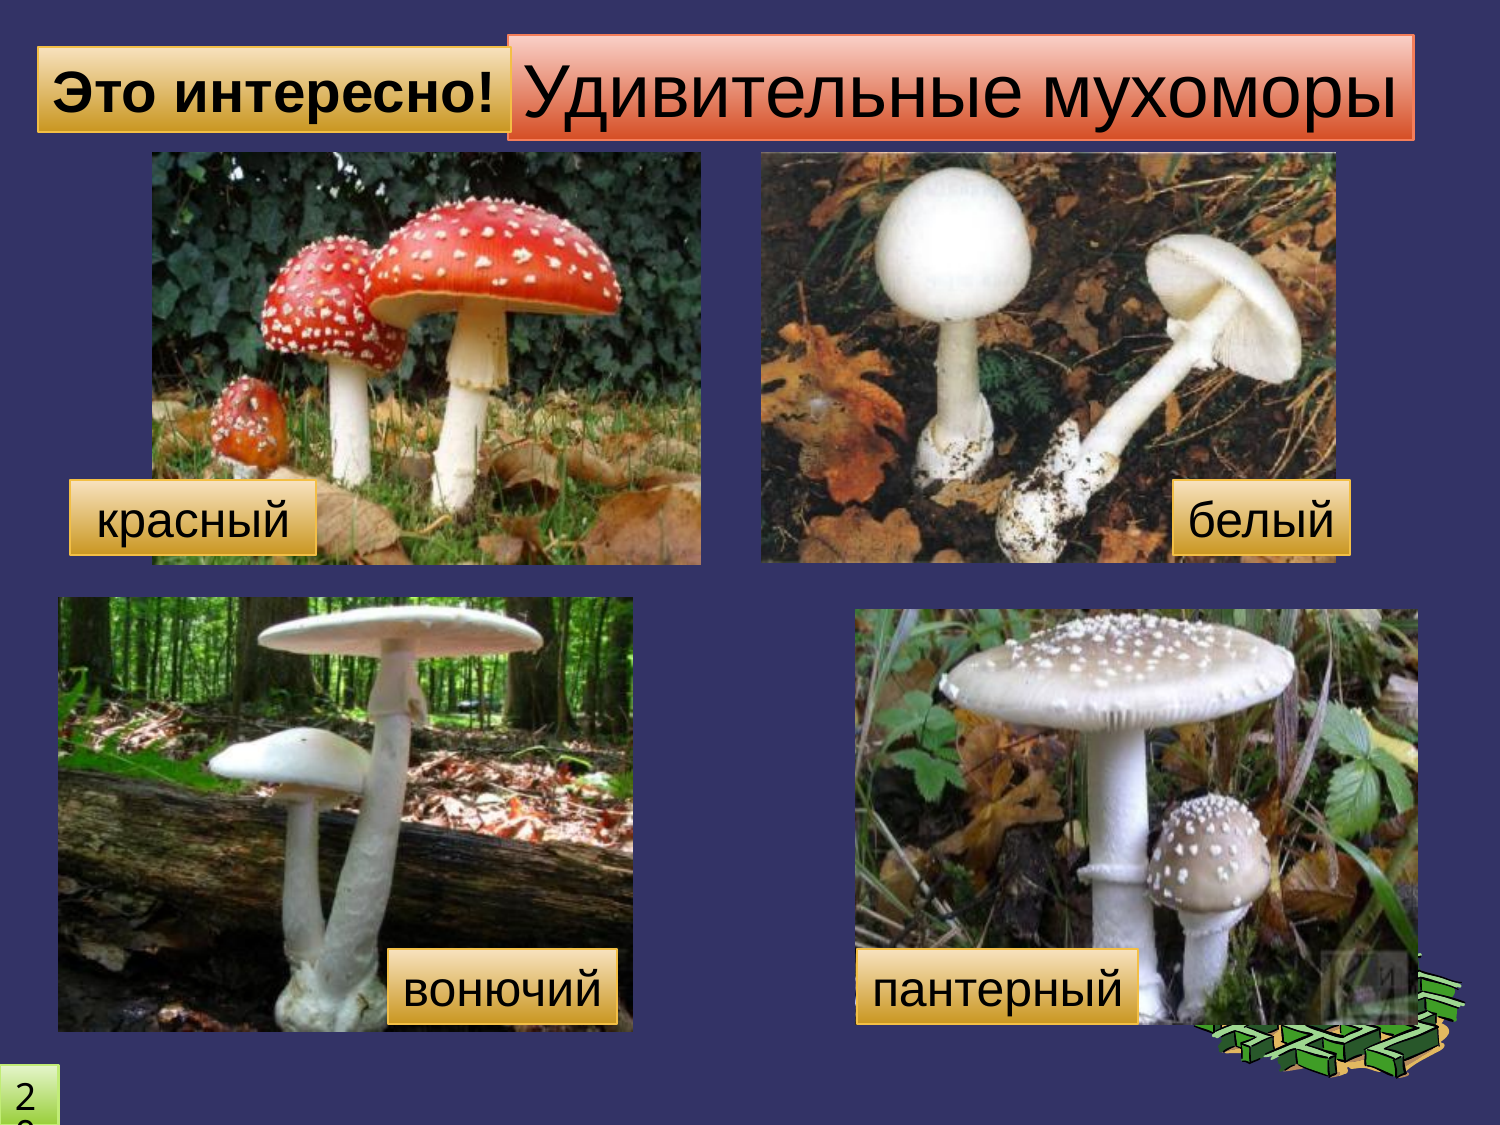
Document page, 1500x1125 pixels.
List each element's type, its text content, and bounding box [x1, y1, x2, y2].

picture [152, 152, 701, 565]
slide_number <номер> [0, 1065, 59, 1125]
picture [58, 597, 633, 1032]
text_box вонючий [387, 949, 618, 1024]
text_box пантерный [857, 949, 1139, 1024]
picture [761, 152, 1336, 563]
text_box Это интересно! [37, 46, 511, 132]
text_box белый [1172, 480, 1350, 556]
text_box Удивительные мухоморы [508, 35, 1414, 140]
text_box красный [70, 480, 317, 556]
picture [855, 609, 1418, 1025]
